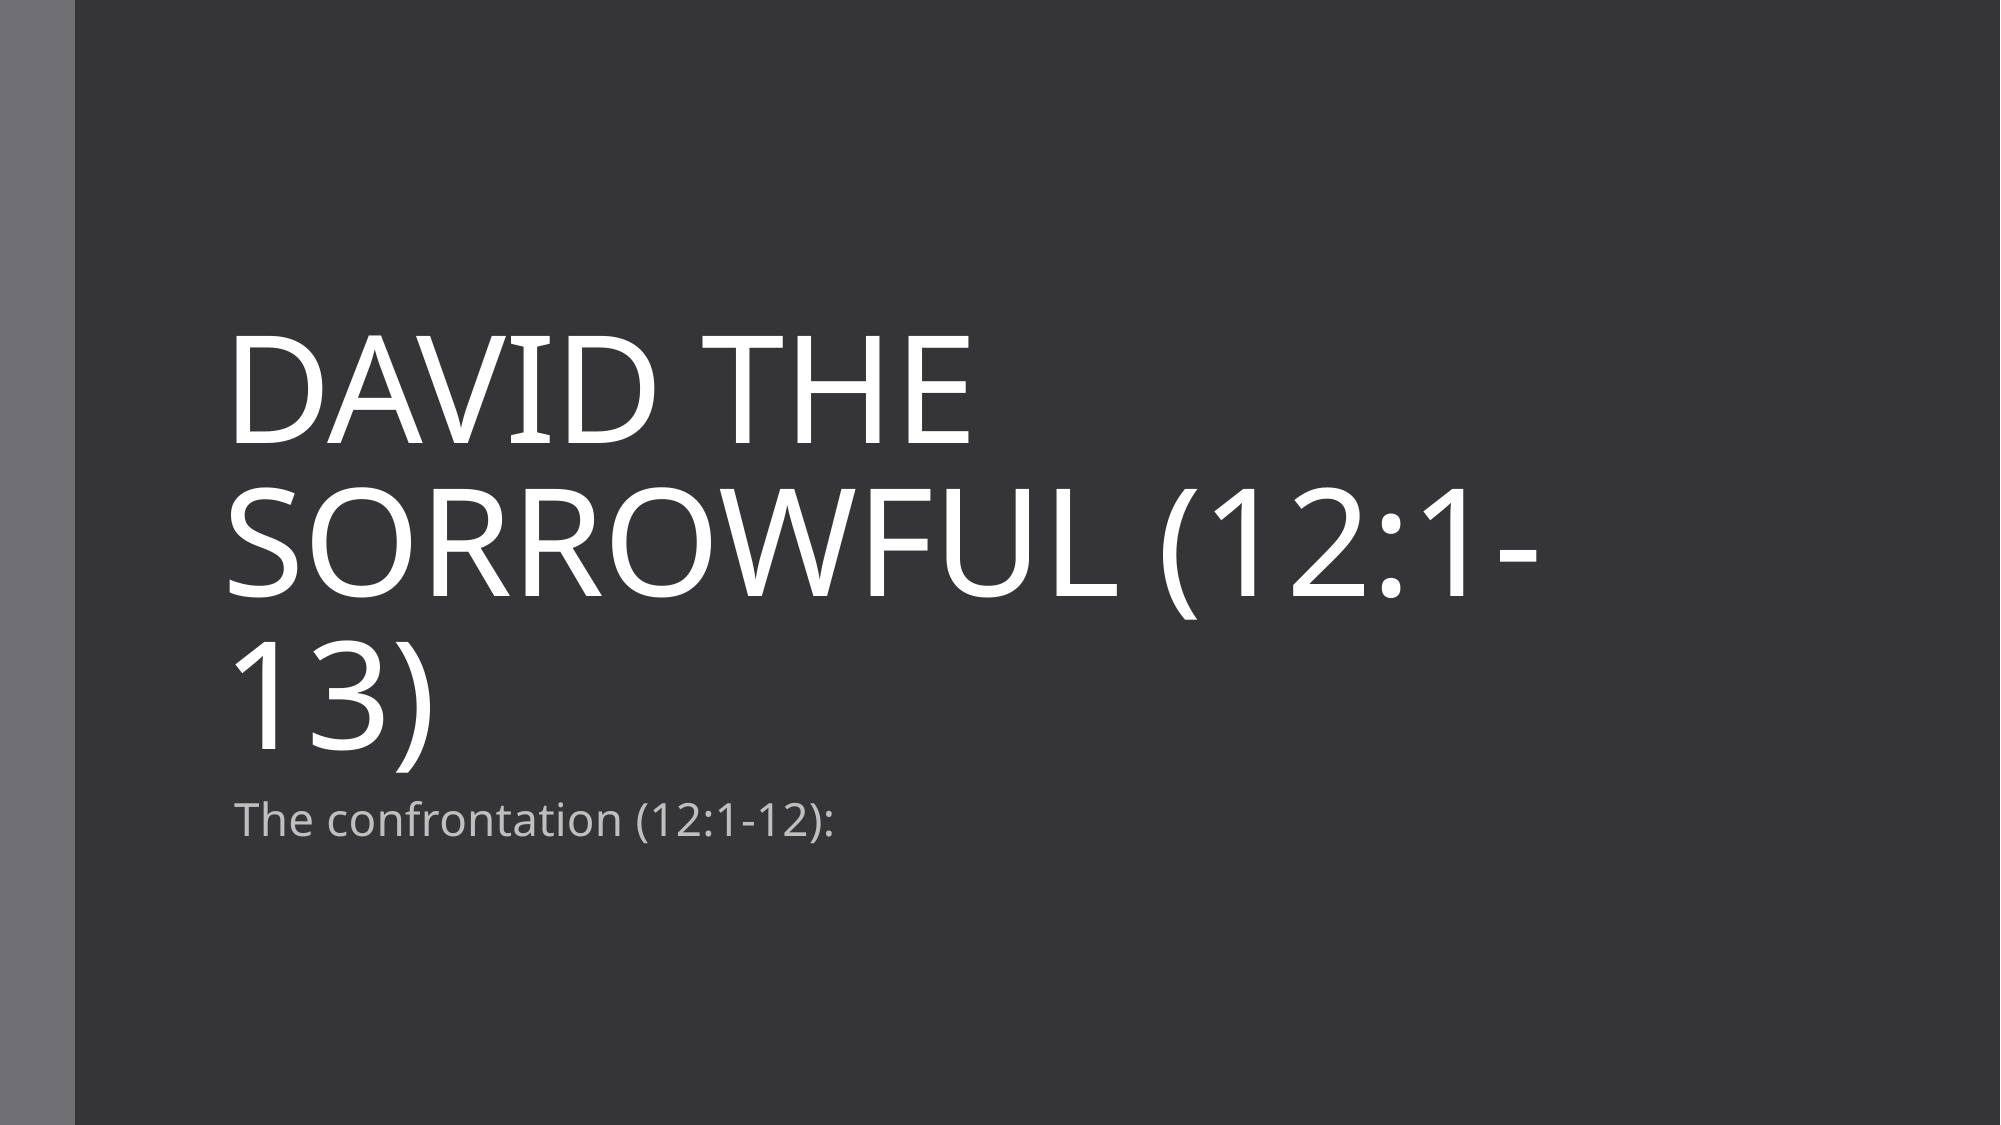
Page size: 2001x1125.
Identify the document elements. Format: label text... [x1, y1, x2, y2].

title DAVID THE SORROWFUL (12:1-13) [206, 124, 1752, 787]
subtitle The confrontation (12:1-12): [206, 787, 1752, 1066]
